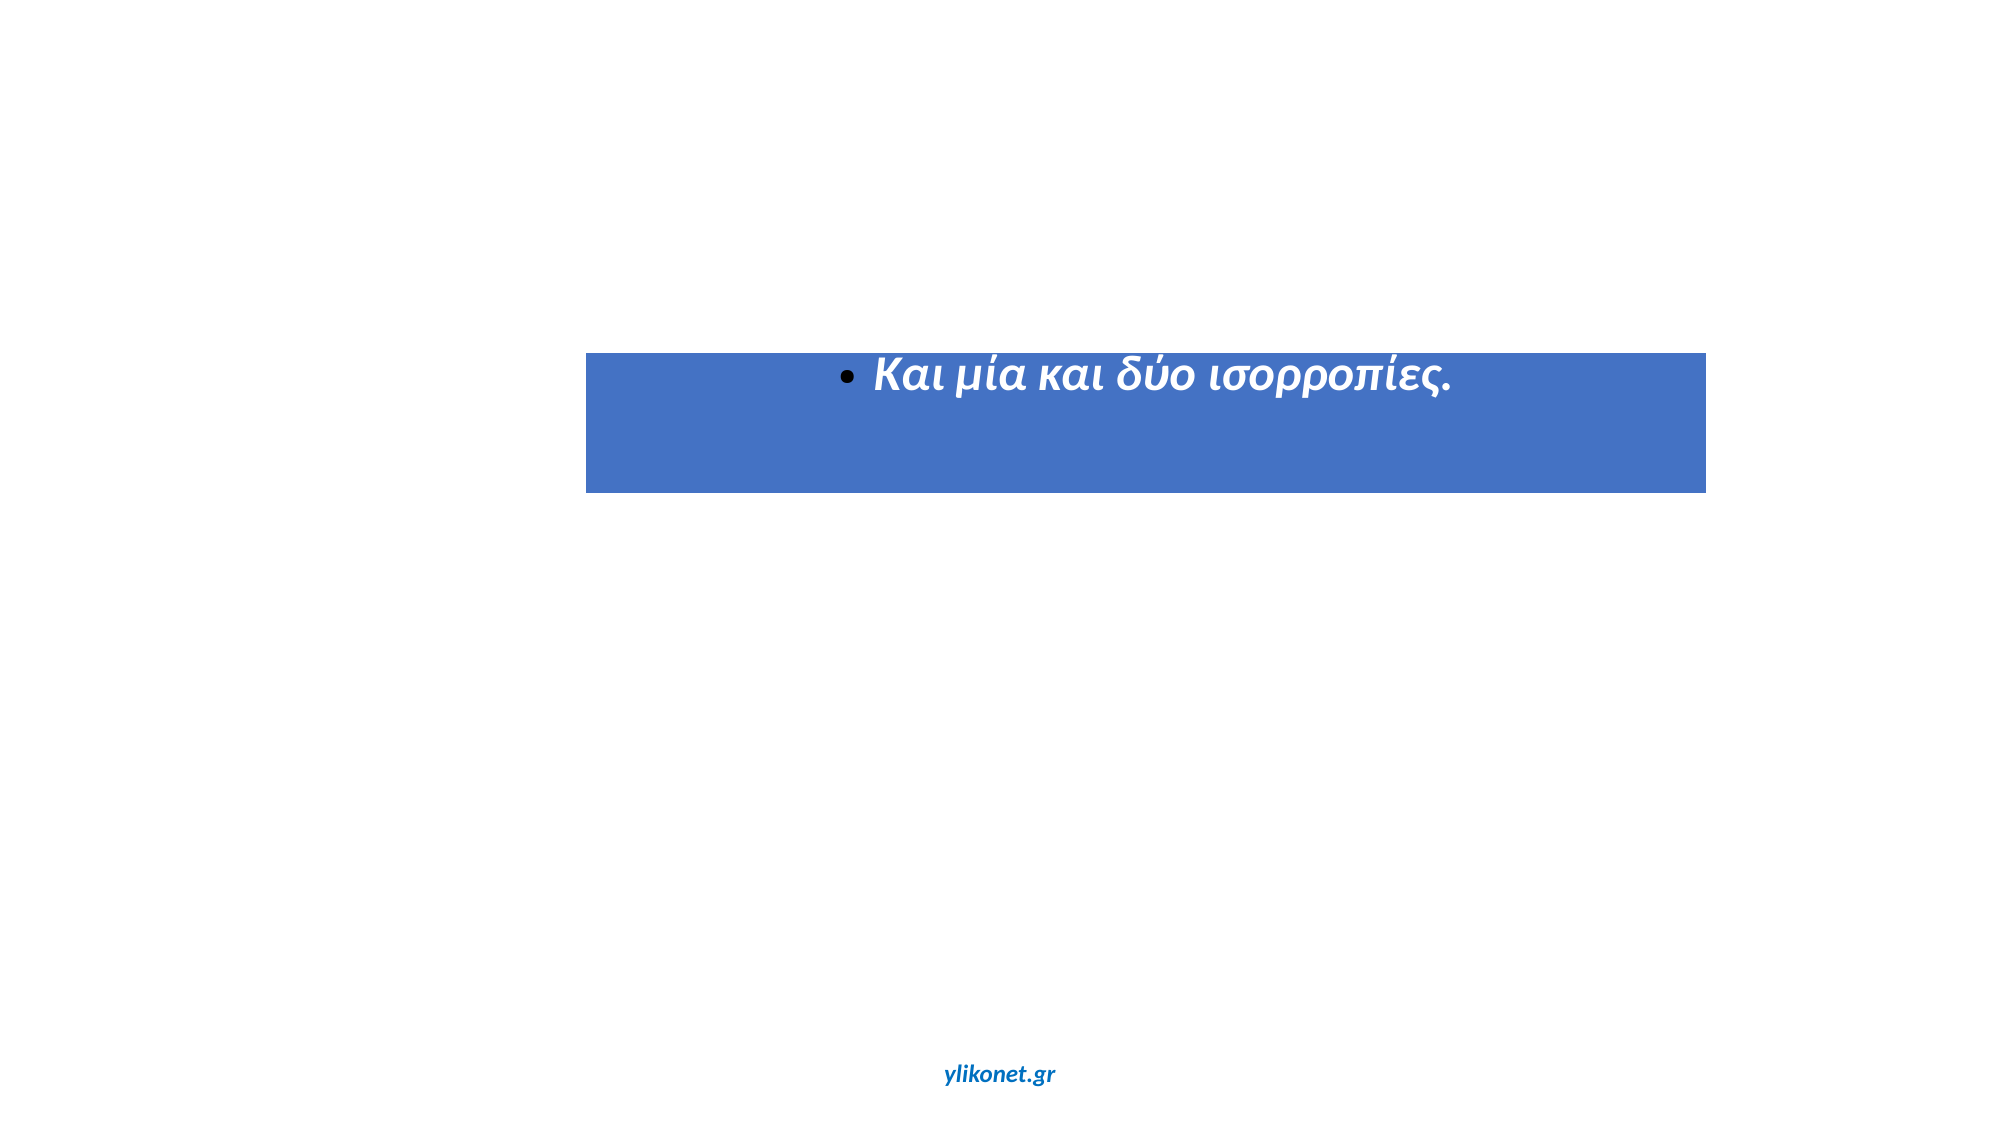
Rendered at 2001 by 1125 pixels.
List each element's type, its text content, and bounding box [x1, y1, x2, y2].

table_header Και μία και δύο ισορροπίες. [586, 353, 1706, 493]
text_box ylikonet.gr [683, 1042, 1317, 1103]
